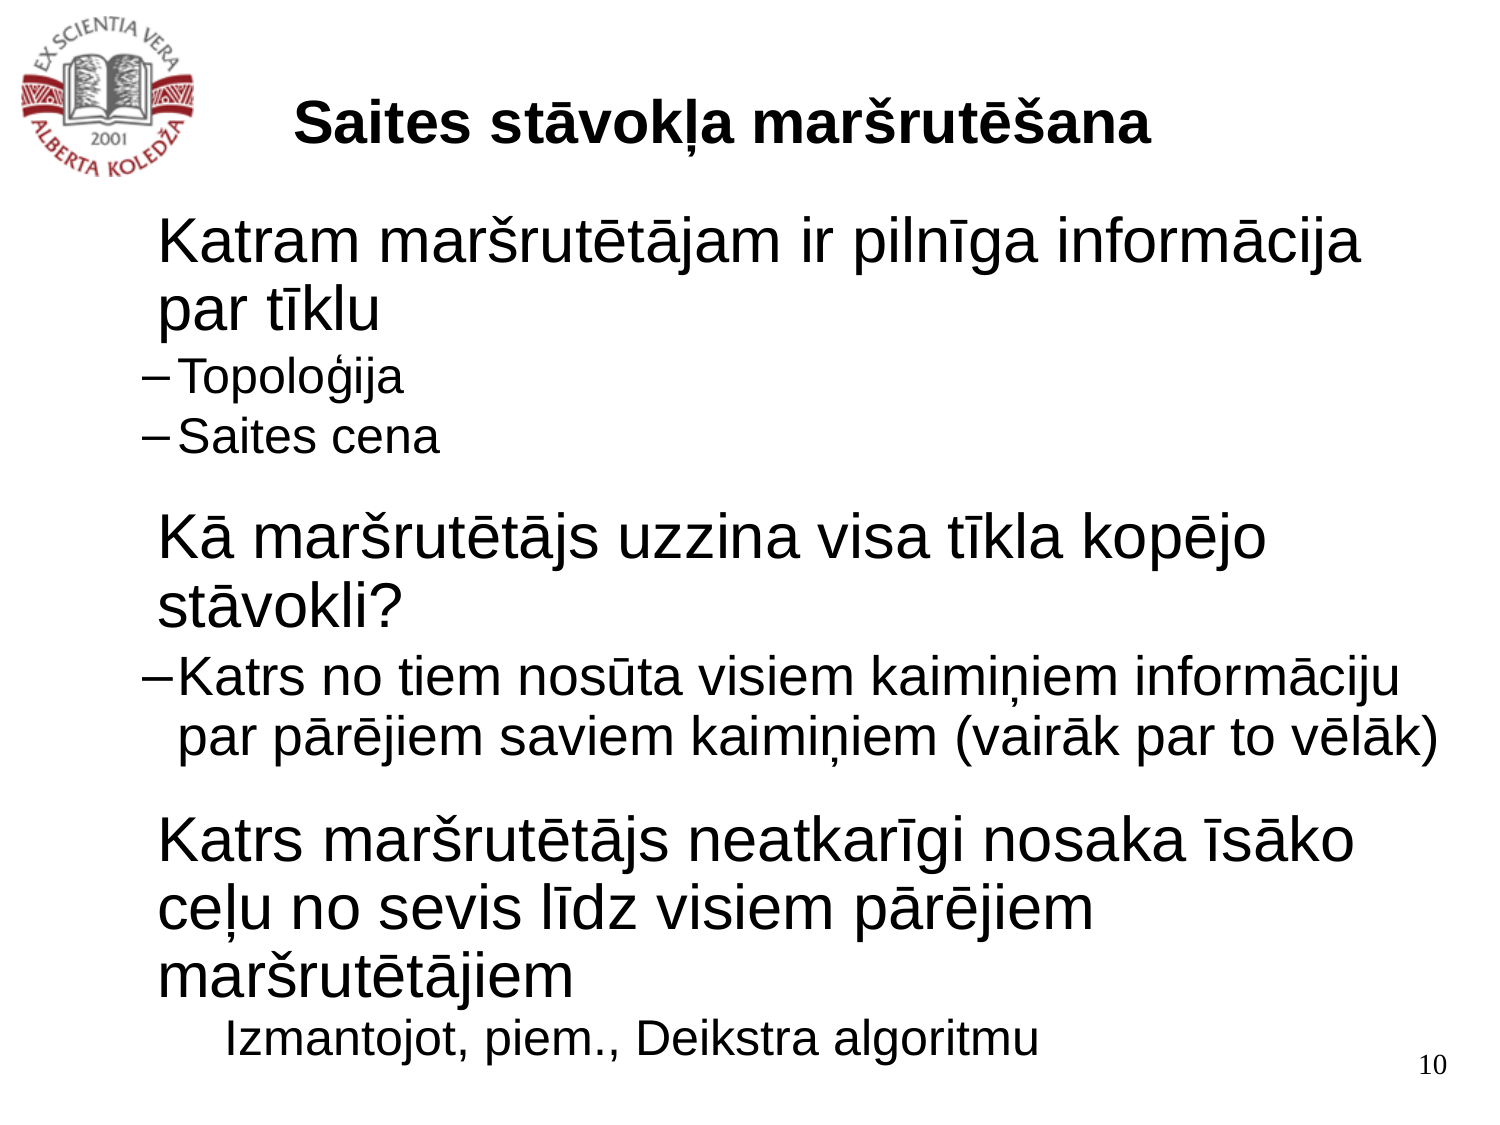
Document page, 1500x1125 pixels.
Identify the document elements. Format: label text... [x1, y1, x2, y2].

title Saites stāvokļa maršrutēšana [50, 62, 1374, 175]
picture [21, 16, 194, 177]
list Katram maršrutētājam ir pilnīga informācija par tīklu Topoloģija Saites cena Kā maršrutētājs uzzina visa tīkla kopējo stāvokli? Katrs no tiem nosūta visiem kaimiņiem informāciju par pārējiem saviem kaimiņiem (vairāk par to vēlāk) Katrs maršrutētājs neatkarīgi nosaka īsāko ceļu no sevis līdz visiem pārējiem maršrutētājiem Izmantojot, piem., Deikstra algoritmu [74, 200, 1463, 1101]
